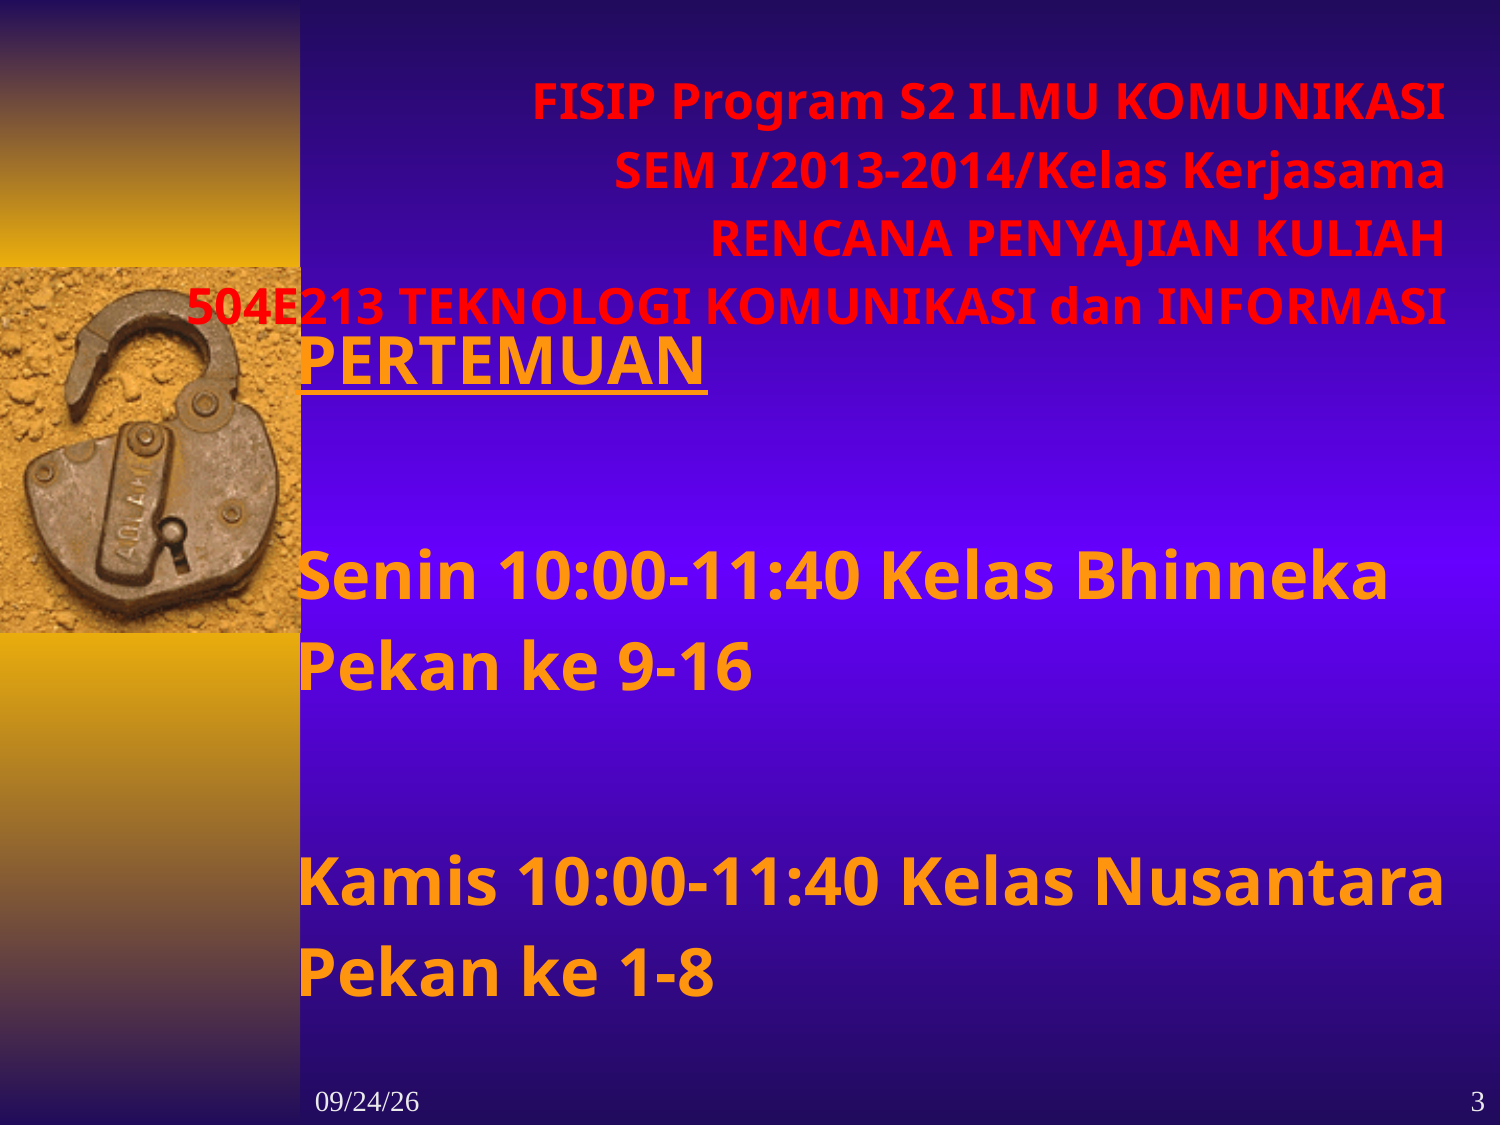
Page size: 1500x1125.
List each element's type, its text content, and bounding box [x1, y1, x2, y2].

subtitle PERTEMUAN Senin 10:00-11:40 Kelas Bhinneka Pekan ke 9-16 Kamis 10:00-11:40 Kelas Nusantara Pekan ke 1-8 [295, 369, 1477, 960]
picture [0, 267, 301, 633]
title FISIP Program S2 ILMU KOMUNIKASI SEM I/2013-2014/Kelas Kerjasama RENCANA PENYAJIAN KULIAH 504E213 TEKNOLOGI KOMUNIKASI dan INFORMASI [64, 51, 1447, 355]
